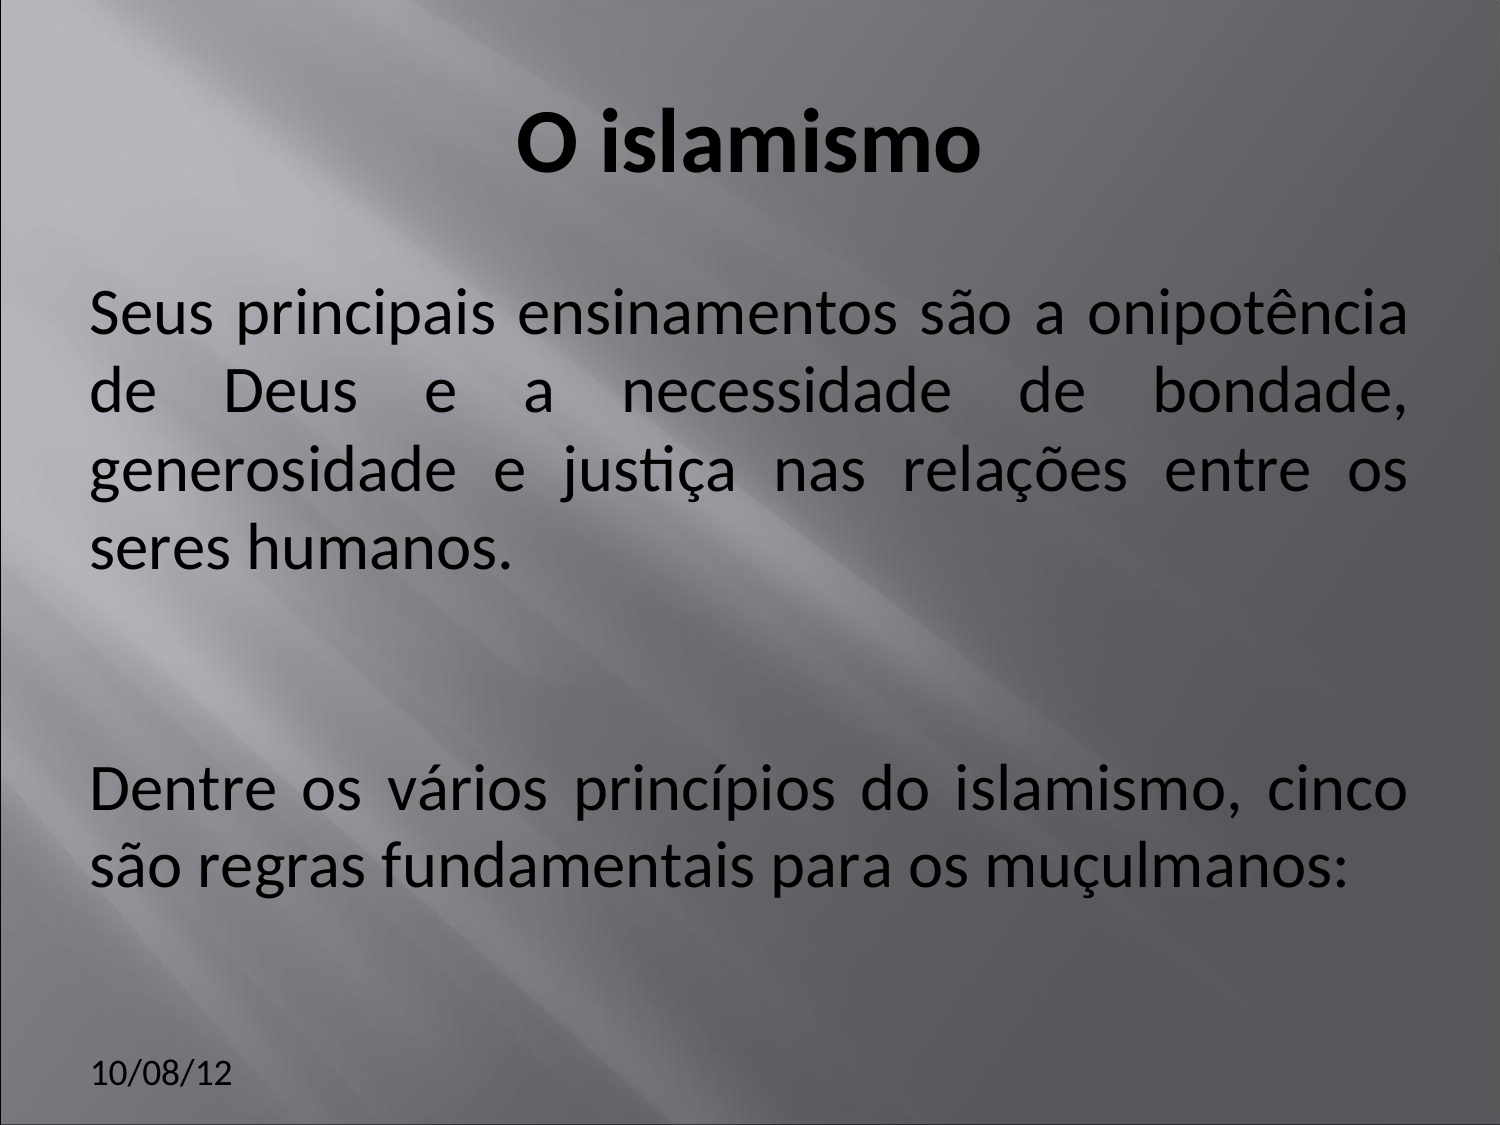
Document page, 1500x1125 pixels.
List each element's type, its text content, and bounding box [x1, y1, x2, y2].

picture [0, 0, 1500, 1125]
text_box 10/08/12 [75, 1042, 425, 1125]
text_box Seus principais ensinamentos são a onipotência de Deus e a necessidade de bondade, generosidade e justiça nas relações entre os seres humanos. Dentre os vários princípios do islamismo, cinco são regras fundamentais para os muçulmanos: [75, 262, 1426, 1005]
text_box O islamismo [75, 45, 1426, 233]
